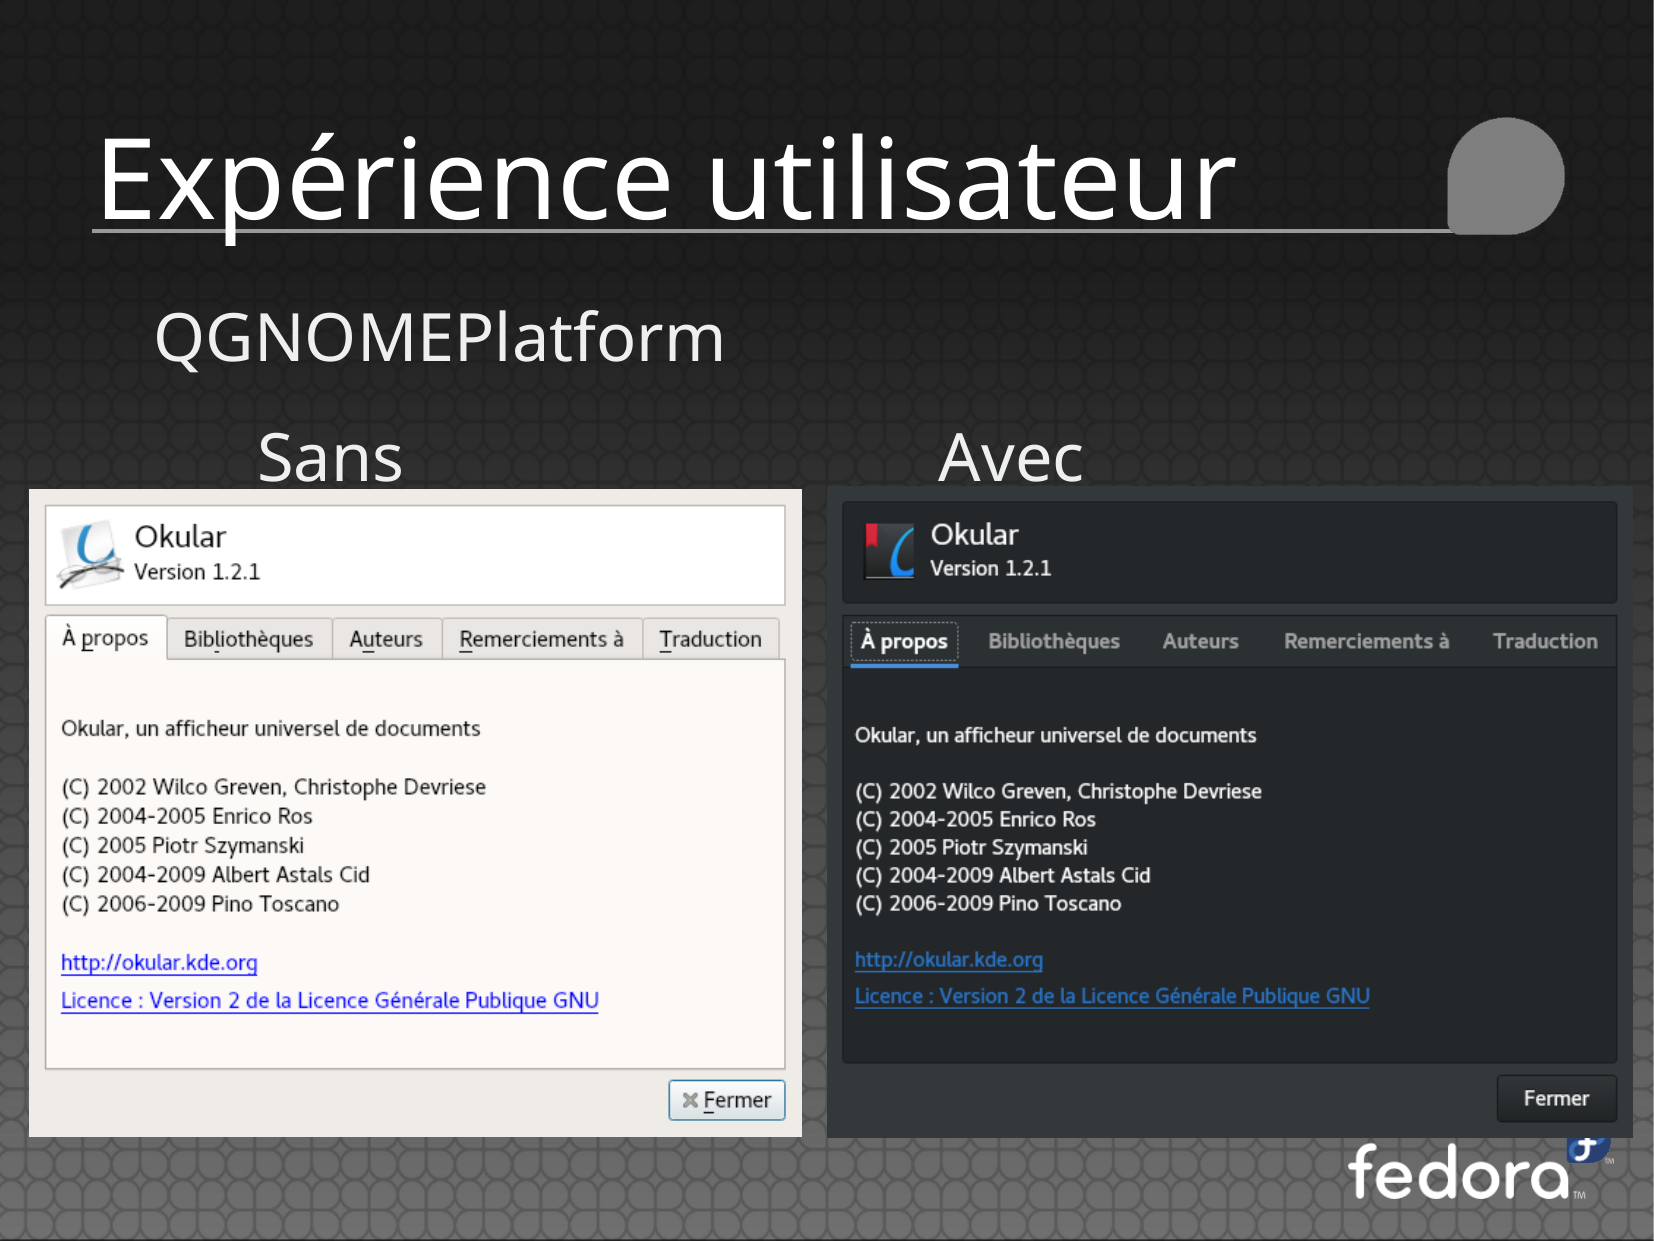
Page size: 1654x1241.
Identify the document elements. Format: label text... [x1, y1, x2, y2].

list QGNOMEPlatform Sans Avec [82, 290, 1571, 1227]
title Expérience utilisateur [94, 100, 1426, 251]
picture [0, 0, 1654, 1241]
